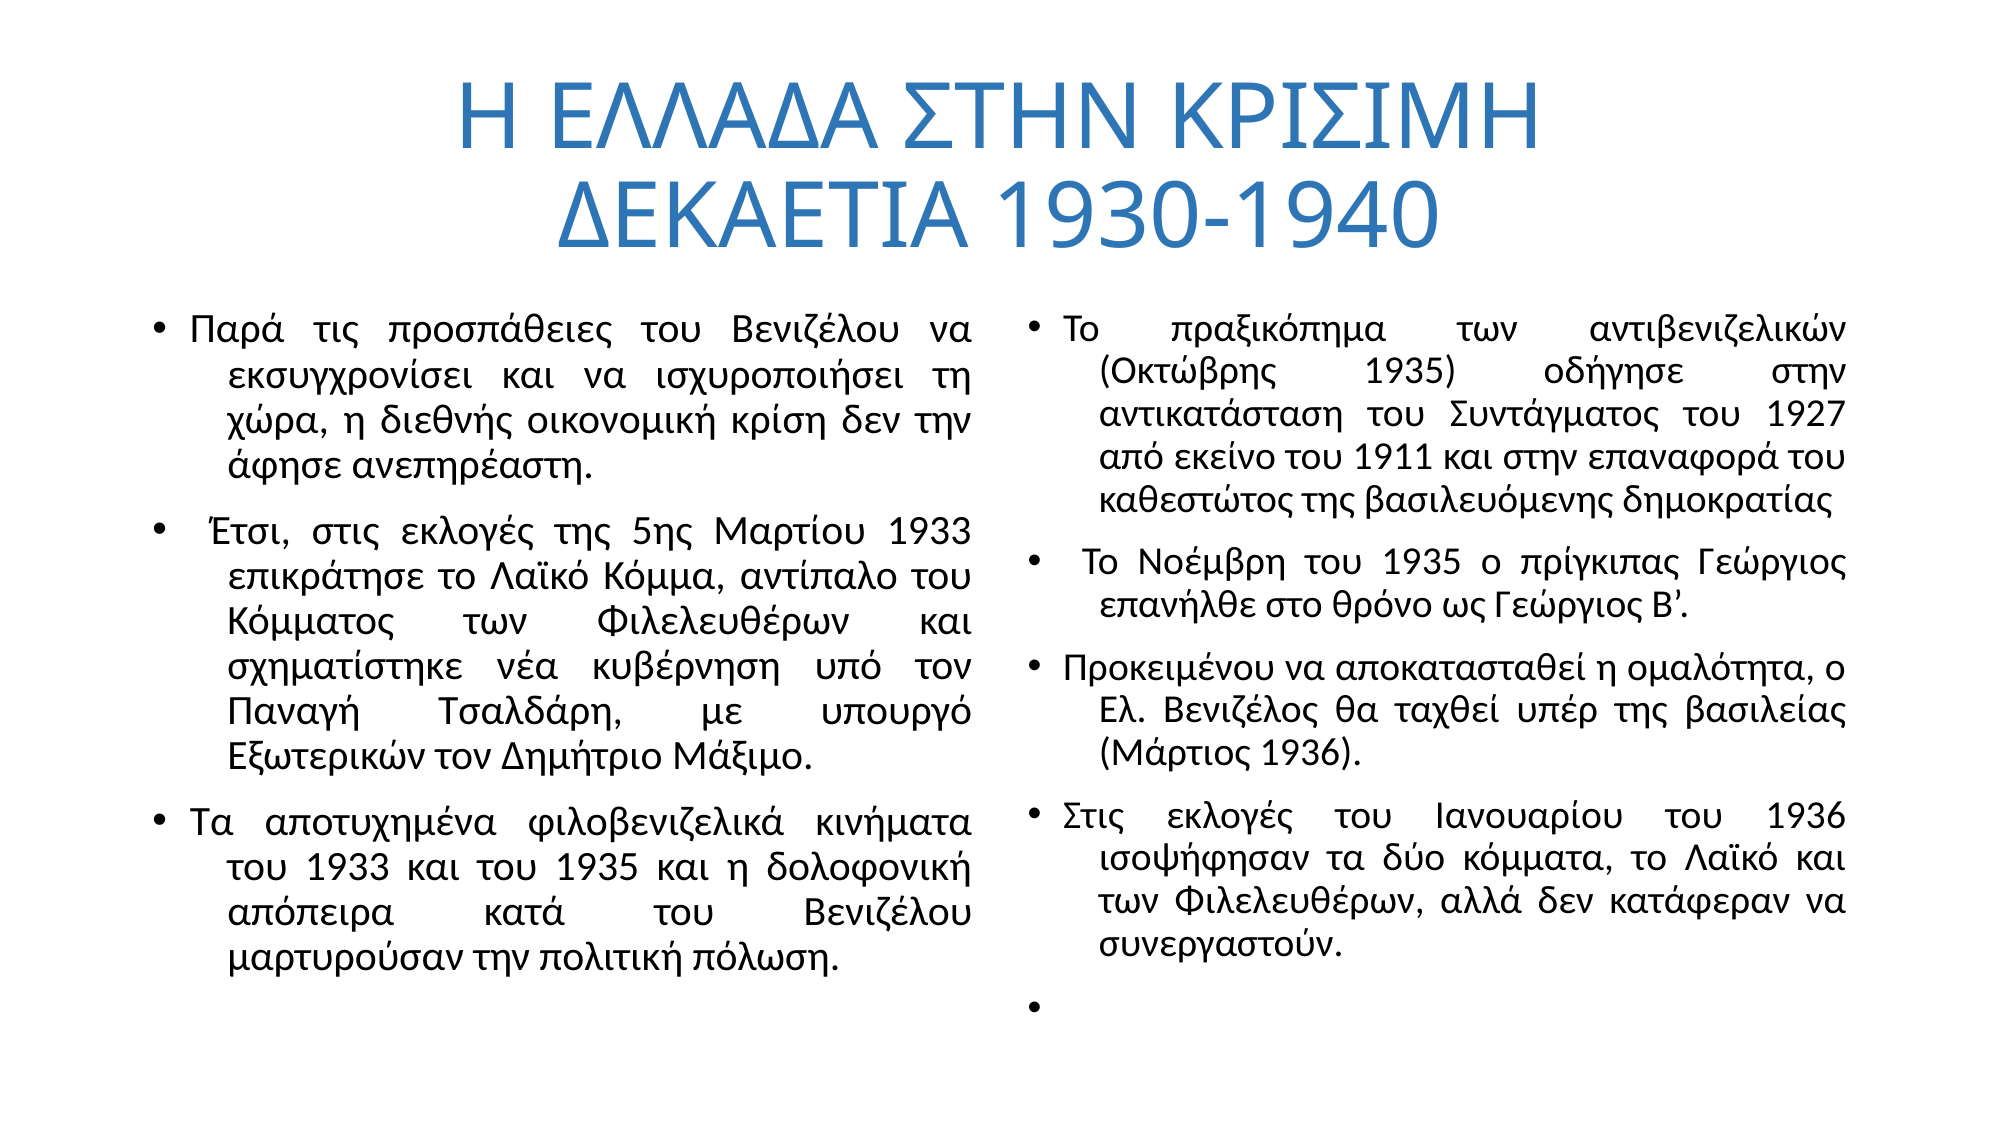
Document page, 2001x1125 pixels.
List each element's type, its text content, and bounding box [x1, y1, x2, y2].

list Παρά τις προσπάθειες του Βενιζέλου να εκσυγχρονίσει και να ισχυροποιήσει τη χώρα, η διεθνής οικονομική κρίση δεν την άφησε ανεπηρέαστη. Έτσι, στις εκλογές της 5ης Μαρτίου 1933 επικράτησε το Λαϊκό Κόμμα, αντίπαλο του Κόμματος των Φιλελευθέρων και σχηματίστηκε νέα κυβέρνηση υπό τον Παναγή Τσαλδάρη, με υπουργό Εξωτερικών τον Δημήτριο Μάξιμο. Τα αποτυχημένα φιλοβενιζελικά κινήματα του 1933 και του 1935 και η δολοφονική απόπειρα κατά του Βενιζέλου μαρτυρούσαν την πολιτική πόλωση. [137, 299, 988, 1014]
list Το πραξικόπημα των αντιβενιζελικών (Οκτώβρης 1935) οδήγησε στην αντικατάσταση του Συντάγματος του 1927 από εκείνο του 1911 και στην επαναφορά του καθεστώτος της βασιλευόμενης δημοκρατίας Το Νοέμβρη του 1935 ο πρίγκιπας Γεώργιος επανήλθε στο θρόνο ως Γεώργιος Β’. Προκειμένου να αποκατασταθεί η ομαλότητα, ο Ελ. Βενιζέλος θα ταχθεί υπέρ της βασιλείας (Μάρτιος 1936). Στις εκλογές του Ιανουαρίου του 1936 ισοψήφησαν τα δύο κόμματα, το Λαϊκό και των Φιλελευθέρων, αλλά δεν κατάφεραν να συνεργαστούν. [1012, 299, 1863, 1014]
title Η ΕΛΛΑΔΑ ΣΤΗΝ ΚΡΙΣΙΜΗ ΔΕΚΑΕΤΙΑ 1930-1940 [137, 59, 1863, 278]
